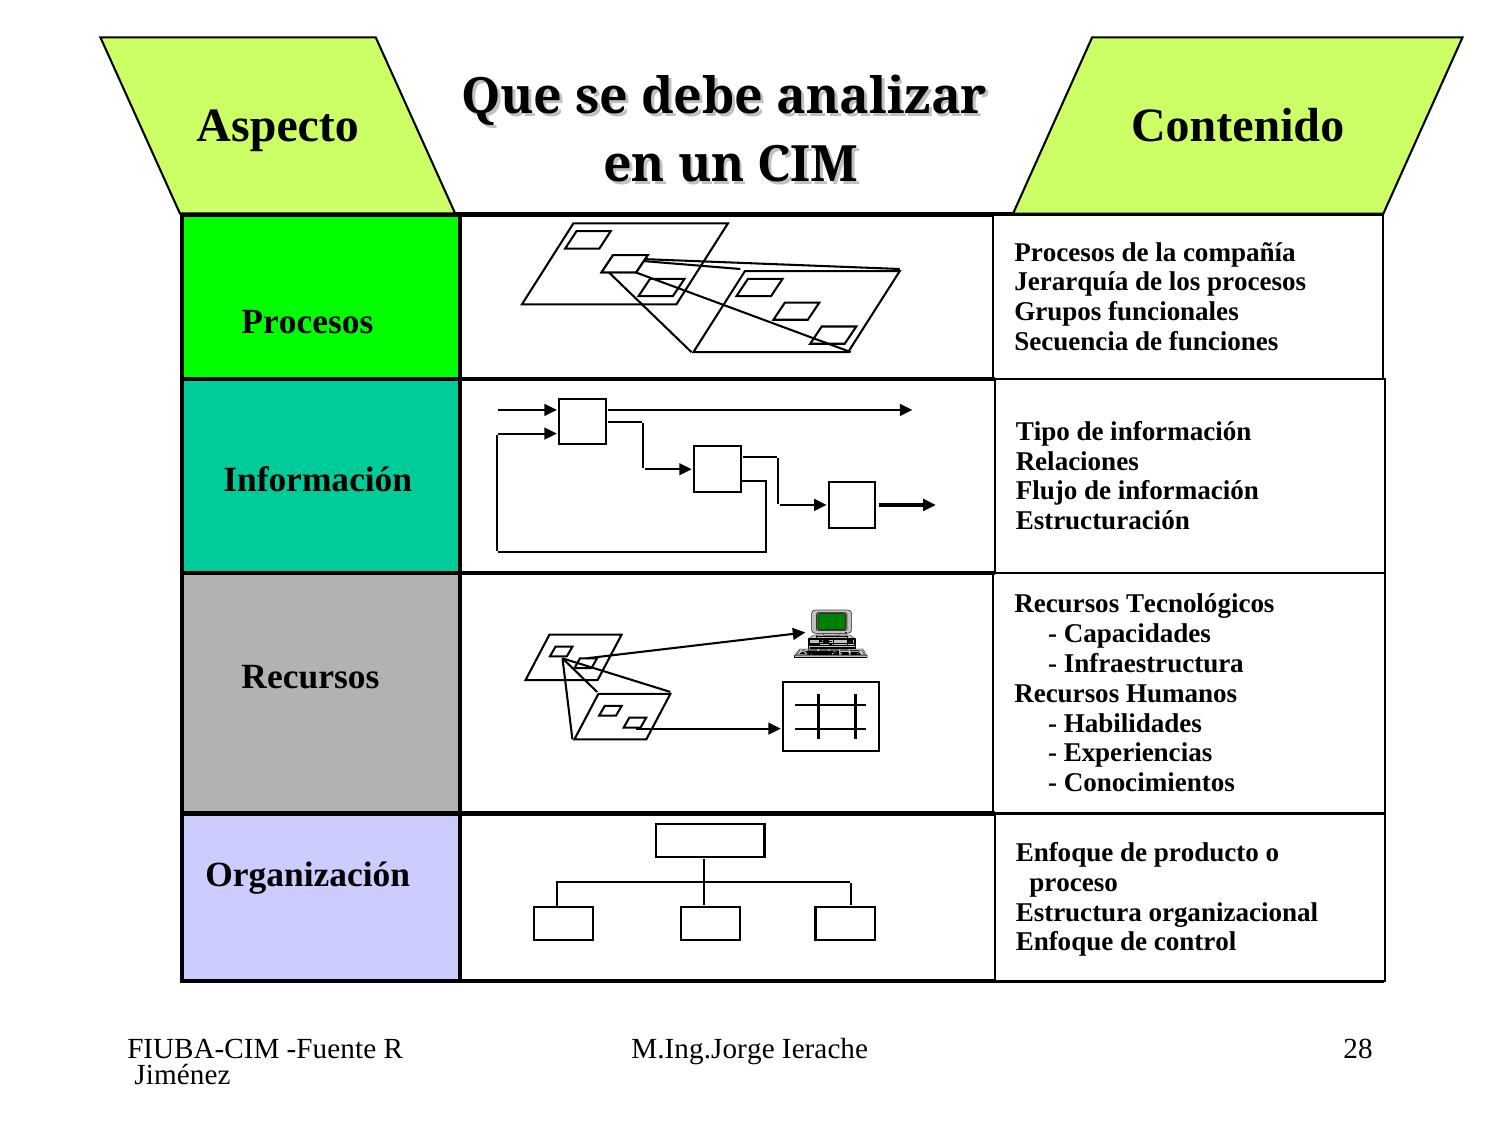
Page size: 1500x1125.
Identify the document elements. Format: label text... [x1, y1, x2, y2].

text_box [693, 446, 741, 492]
text_box Aspecto [100, 37, 456, 214]
text_box [569, 662, 602, 681]
text_box [815, 906, 875, 941]
text_box Contenido [1012, 37, 1463, 214]
text_box [558, 398, 606, 445]
text_box [693, 306, 847, 353]
text_box [680, 906, 740, 941]
text_box Procesos de la compañía Jerarquía de los procesos Grupos funcionales Secuencia de funciones [993, 214, 1384, 378]
text_box [525, 634, 622, 681]
text_box Procesos Información Recursos Organización [182, 214, 994, 981]
text_box [782, 682, 879, 752]
text_box [574, 693, 671, 740]
text_box [828, 482, 876, 528]
picture [793, 609, 868, 658]
text_box [724, 271, 900, 350]
text_box [565, 664, 583, 681]
text_box Que se debe analizar en un CIM [446, 52, 1003, 205]
text_box Enfoque de producto o proceso Estructura organizacional Enfoque de control [994, 814, 1385, 981]
text_box Recursos Tecnológicos - Capacidades - Infraestructura Recursos Humanos - Habilidades - Experiencias - Conocimientos [993, 572, 1385, 814]
text_box [521, 223, 728, 305]
text_box [533, 906, 593, 941]
text_box [656, 823, 765, 858]
text_box Tipo de información Relaciones Flujo de información Estructuración [994, 378, 1385, 572]
